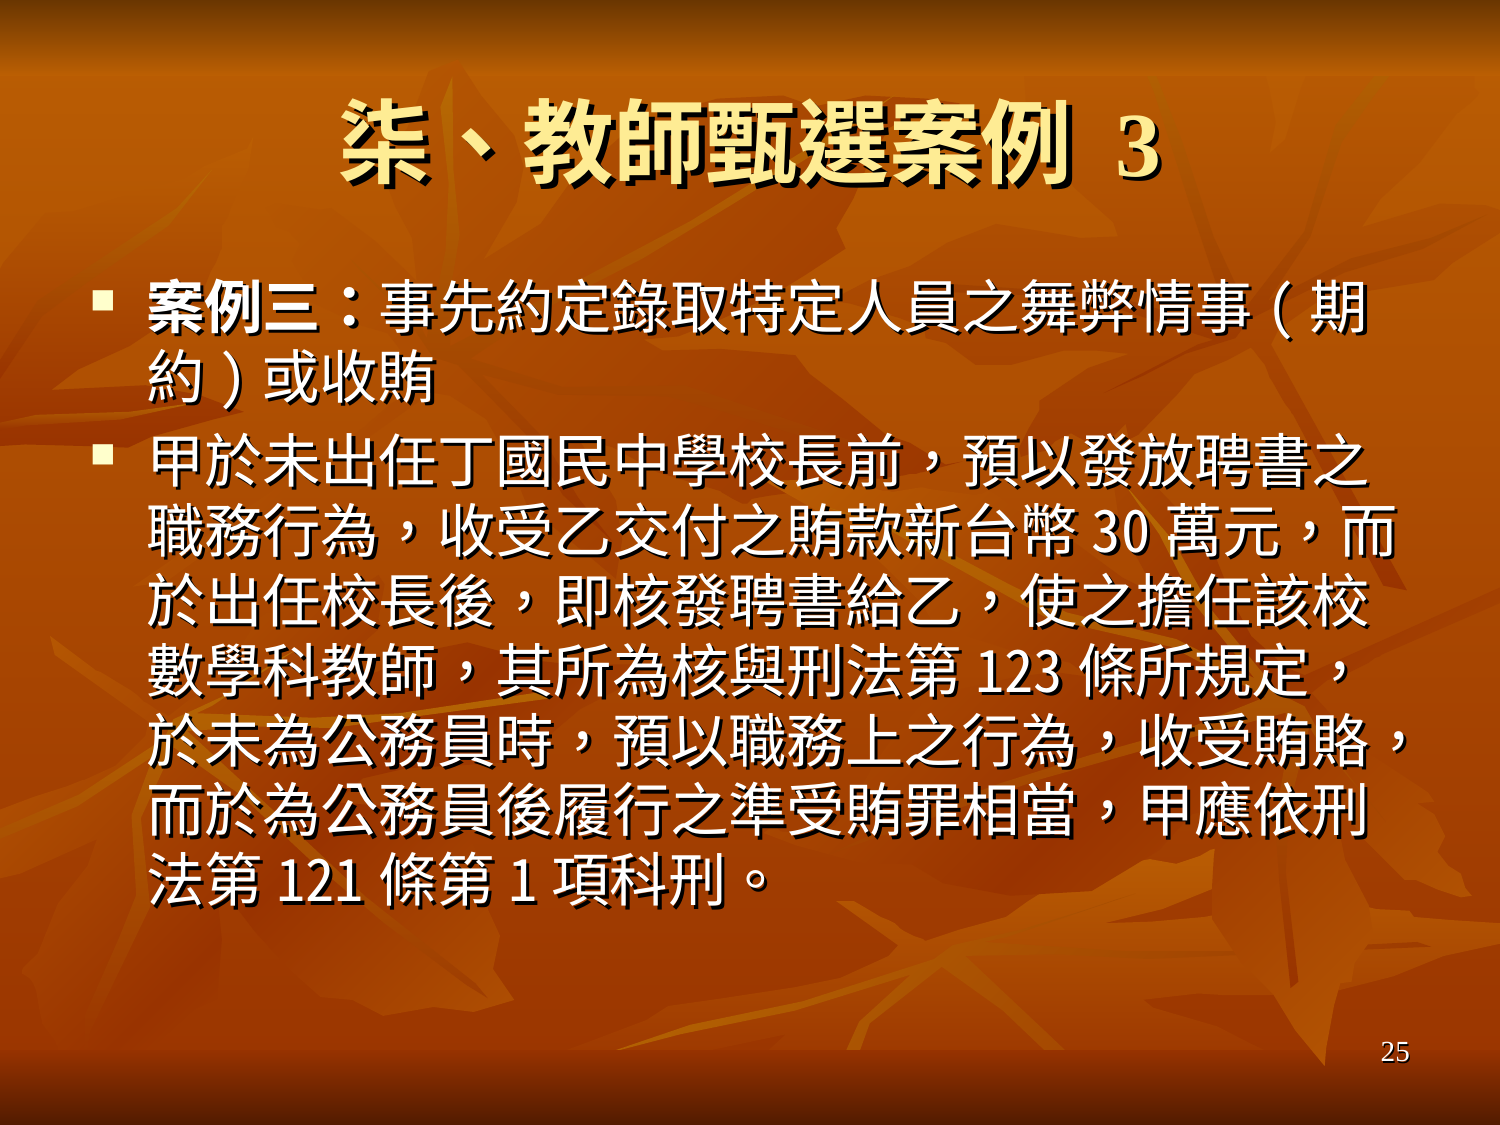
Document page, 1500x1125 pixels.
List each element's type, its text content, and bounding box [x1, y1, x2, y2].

list 案例三：事先約定錄取特定人員之舞弊情事(期約)或收賄 甲於未出任丁國民中學校長前，預以發放聘書之職務行為，收受乙交付之賄款新台幣30萬元，而於出任校長後，即核發聘書給乙，使之擔任該校數學科教師，其所為核與刑法第123條所規定，於未為公務員時，預以職務上之行為，收受賄賂，而於為公務員後履行之準受賄罪相當，甲應依刑法第121條第1項科刑。 [75, 262, 1426, 1006]
title 柒、教師甄選案例 3 [75, 45, 1426, 234]
